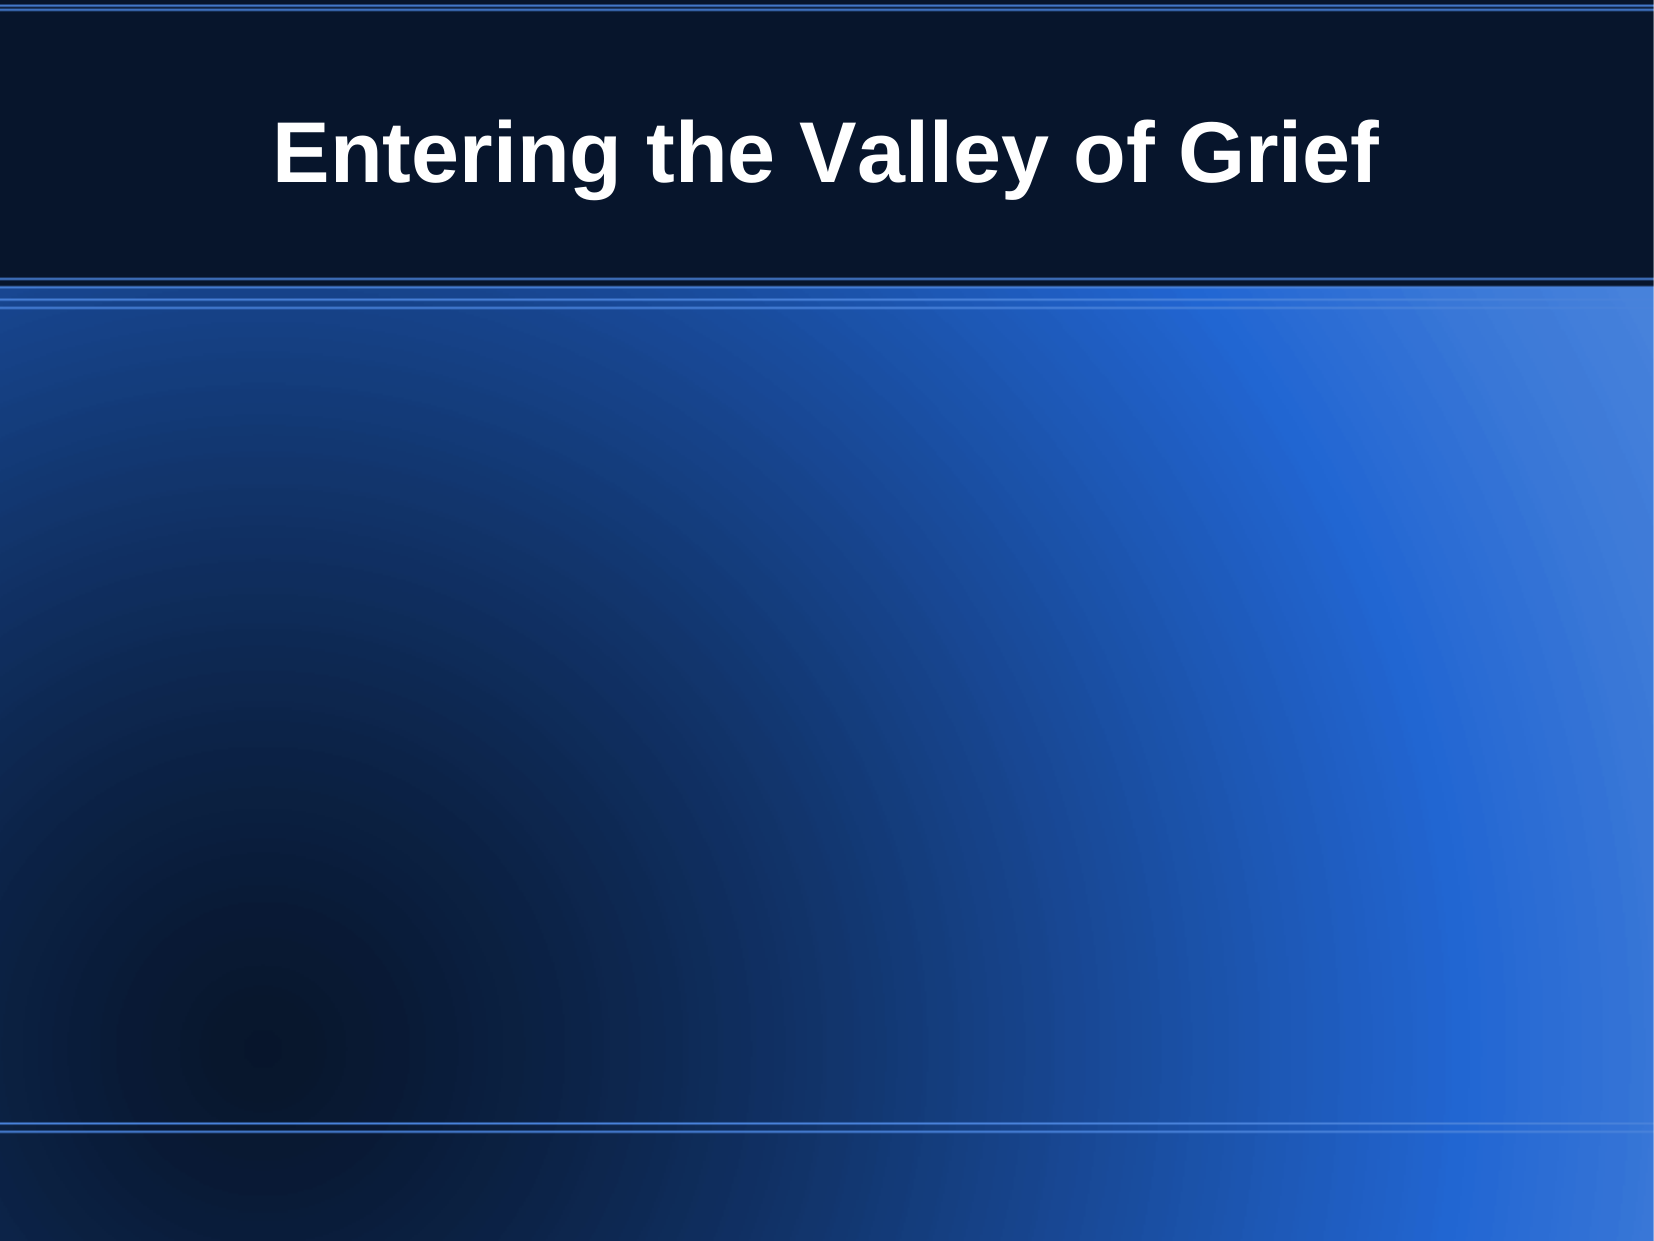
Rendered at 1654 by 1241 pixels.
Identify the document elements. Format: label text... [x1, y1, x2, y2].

title Entering the Valley of Grief [82, 49, 1571, 257]
picture [0, 0, 1654, 1241]
